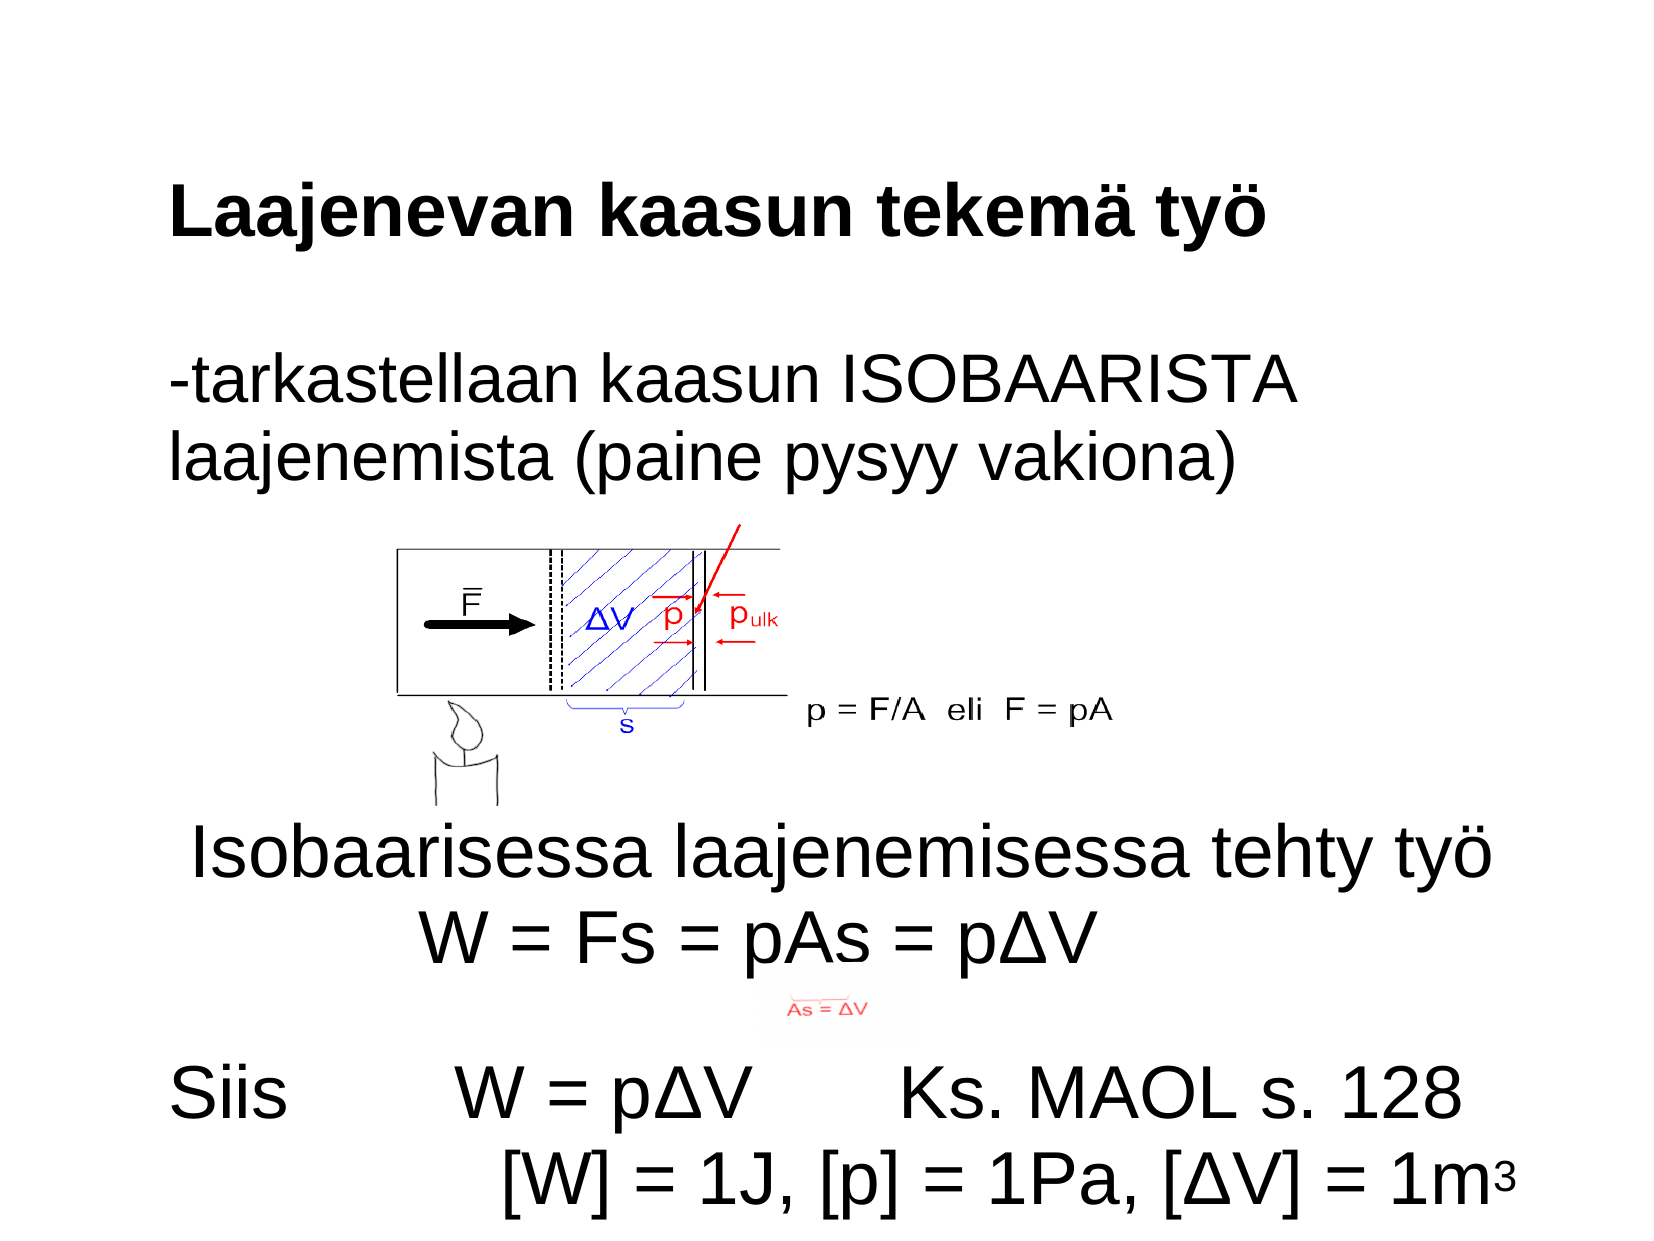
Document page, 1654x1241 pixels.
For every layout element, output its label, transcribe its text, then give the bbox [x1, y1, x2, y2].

text_box Siis W = pΔV Ks. MAOL s. 128 [W] = 1J, [p] = 1Pa, [ΔV] = 1m3 [153, 1039, 1581, 1225]
text_box Laajenevan kaasun tekemä työ -tarkastellaan kaasun ISOBAARISTA laajenemista (paine pysyy vakiona) [153, 156, 1501, 500]
picture [353, 515, 1146, 806]
text_box Isobaarisessa laajenemisessa tehty työ W = Fs = pAs = pΔV [175, 534, 1511, 978]
picture [757, 960, 921, 1039]
